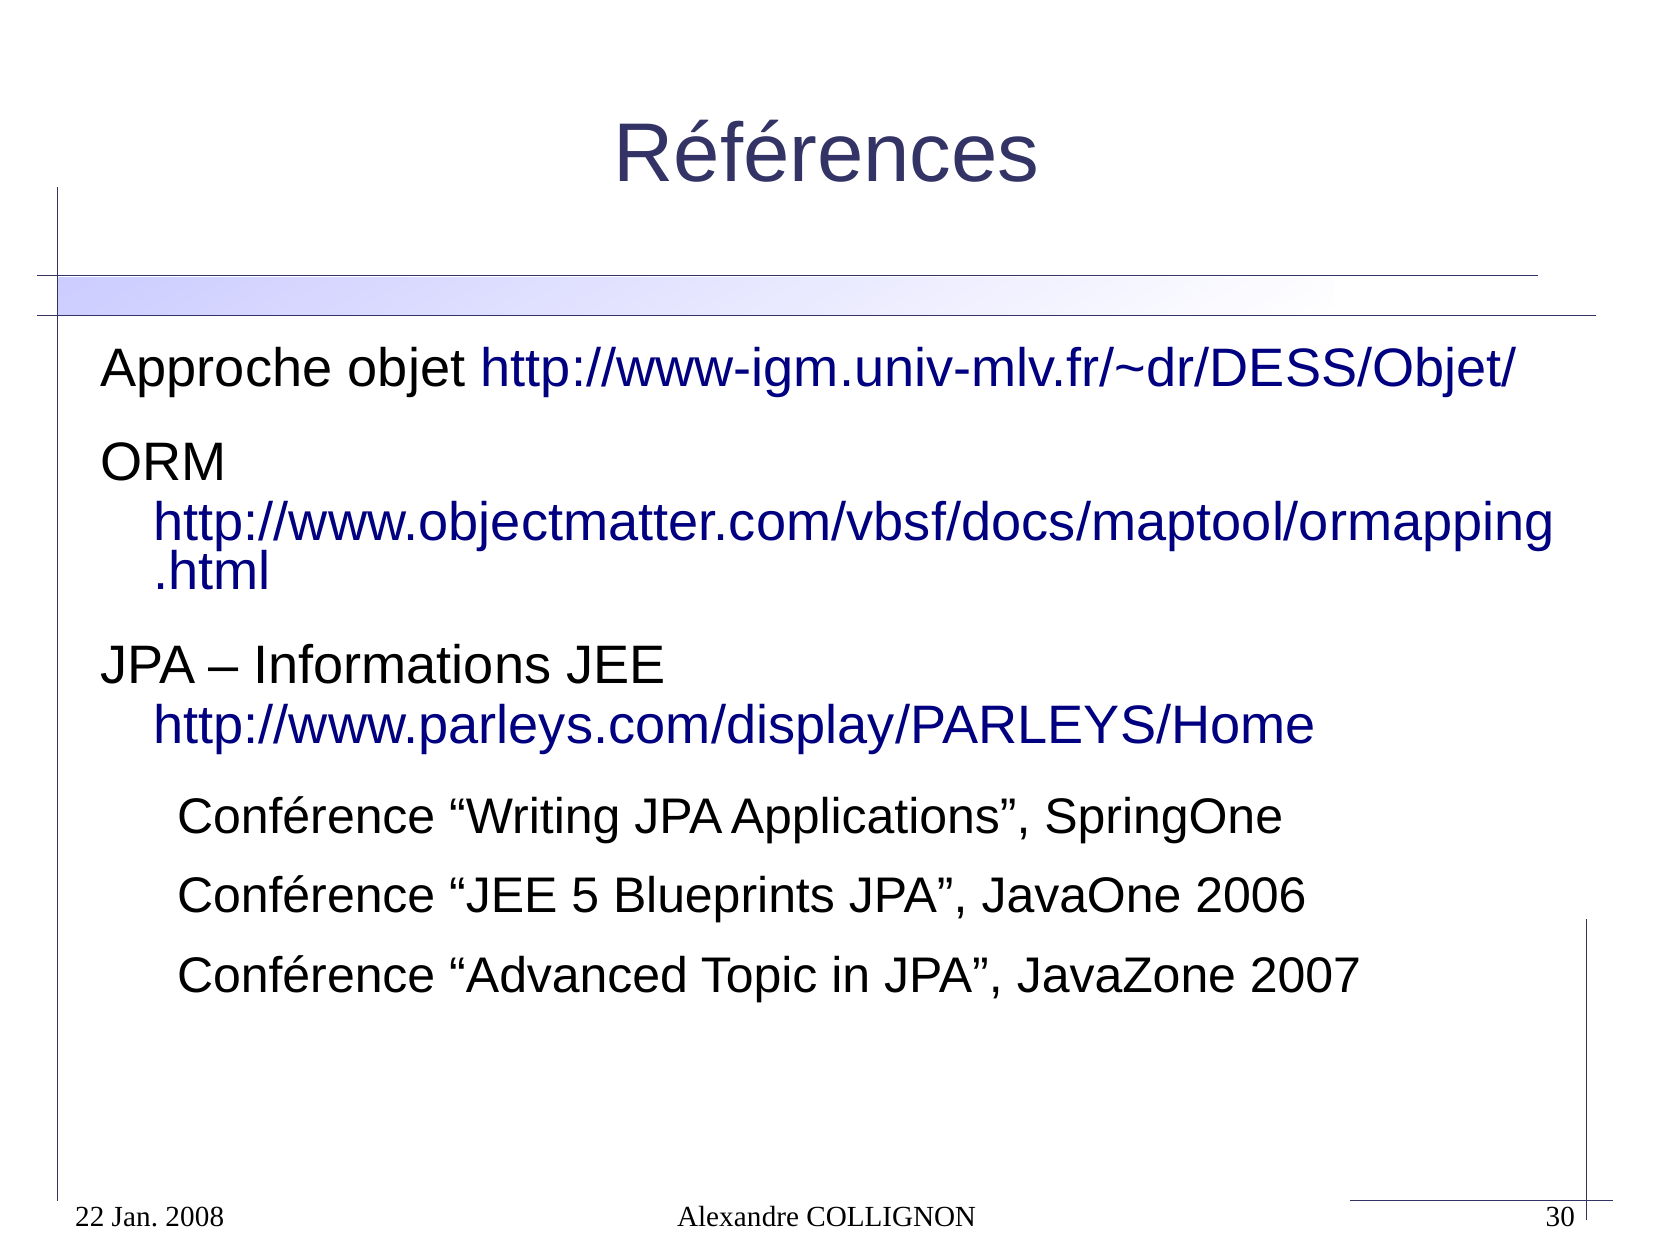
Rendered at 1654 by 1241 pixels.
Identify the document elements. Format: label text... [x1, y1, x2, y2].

title Références [82, 49, 1571, 257]
list Approche objet http://www-igm.univ-mlv.fr/~dr/DESS/Objet/ ORM http://www.objectmatter.com/vbsf/docs/maptool/ormapping.html JPA – Informations JEE http://www.parleys.com/display/PARLEYS/Home Conférence “Writing JPA Applications”, SpringOne Conférence “JEE 5 Blueprints JPA”, JavaOne 2006 Conférence “Advanced Topic in JPA”, JavaZone 2007 [82, 337, 1571, 1157]
